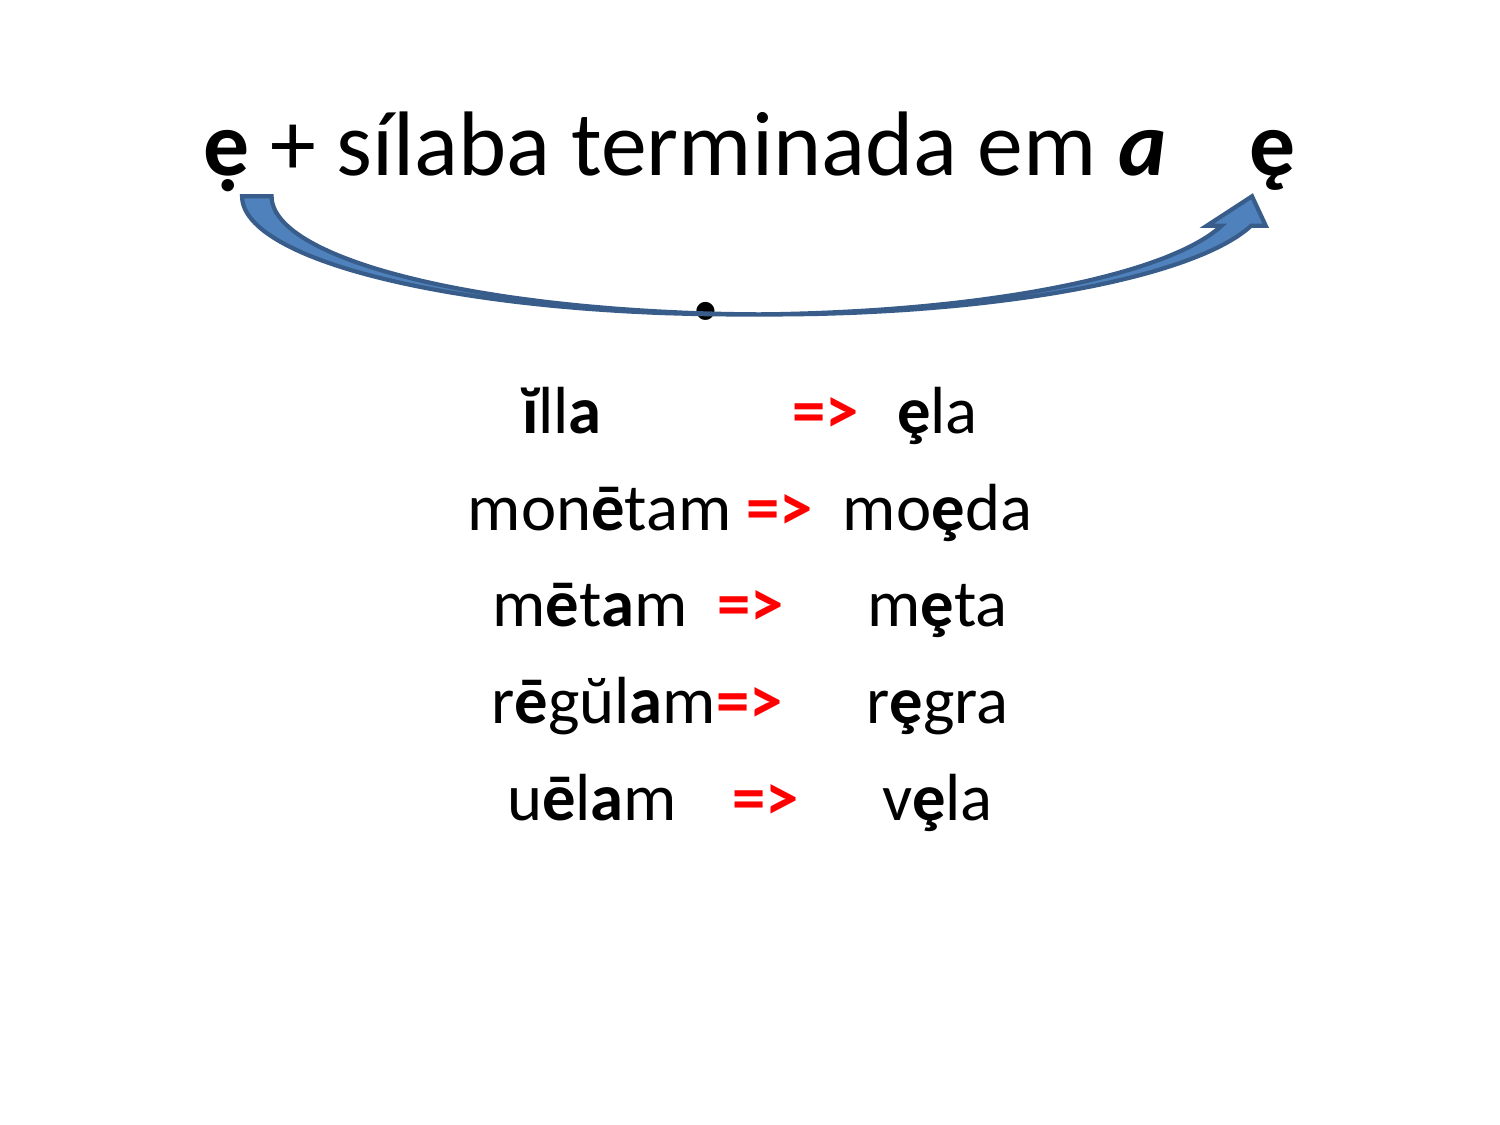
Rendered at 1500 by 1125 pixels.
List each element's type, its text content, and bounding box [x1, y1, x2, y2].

text_box [242, 196, 1266, 315]
list ĭlla => ȩla monētam => moȩda mētam => mȩta rēgŭlam => rȩgra uēlam => vȩla [359, 262, 1150, 314]
list ĭlla => ȩla monētam => moȩda mētam => mȩta rēgŭlam => rȩgra uēlam => vȩla [75, 262, 1426, 1005]
title ẹ + sílaba terminada em a ę [75, 45, 1426, 233]
